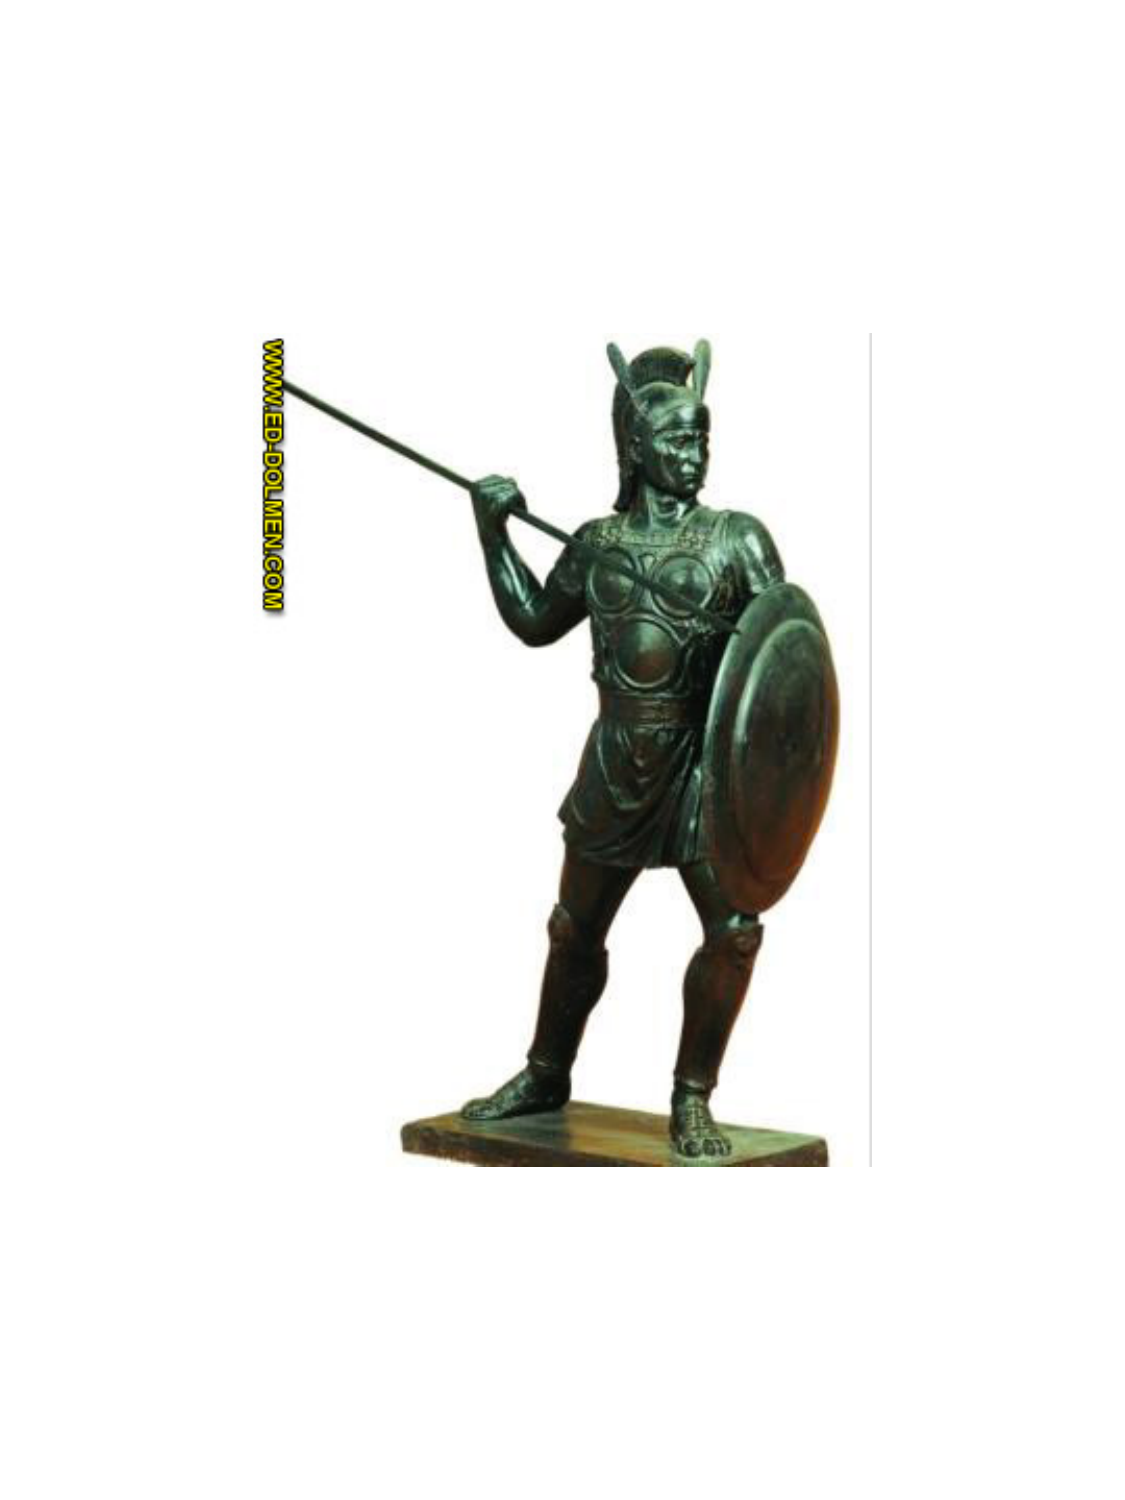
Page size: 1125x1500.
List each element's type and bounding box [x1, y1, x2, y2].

picture [253, 333, 872, 1167]
